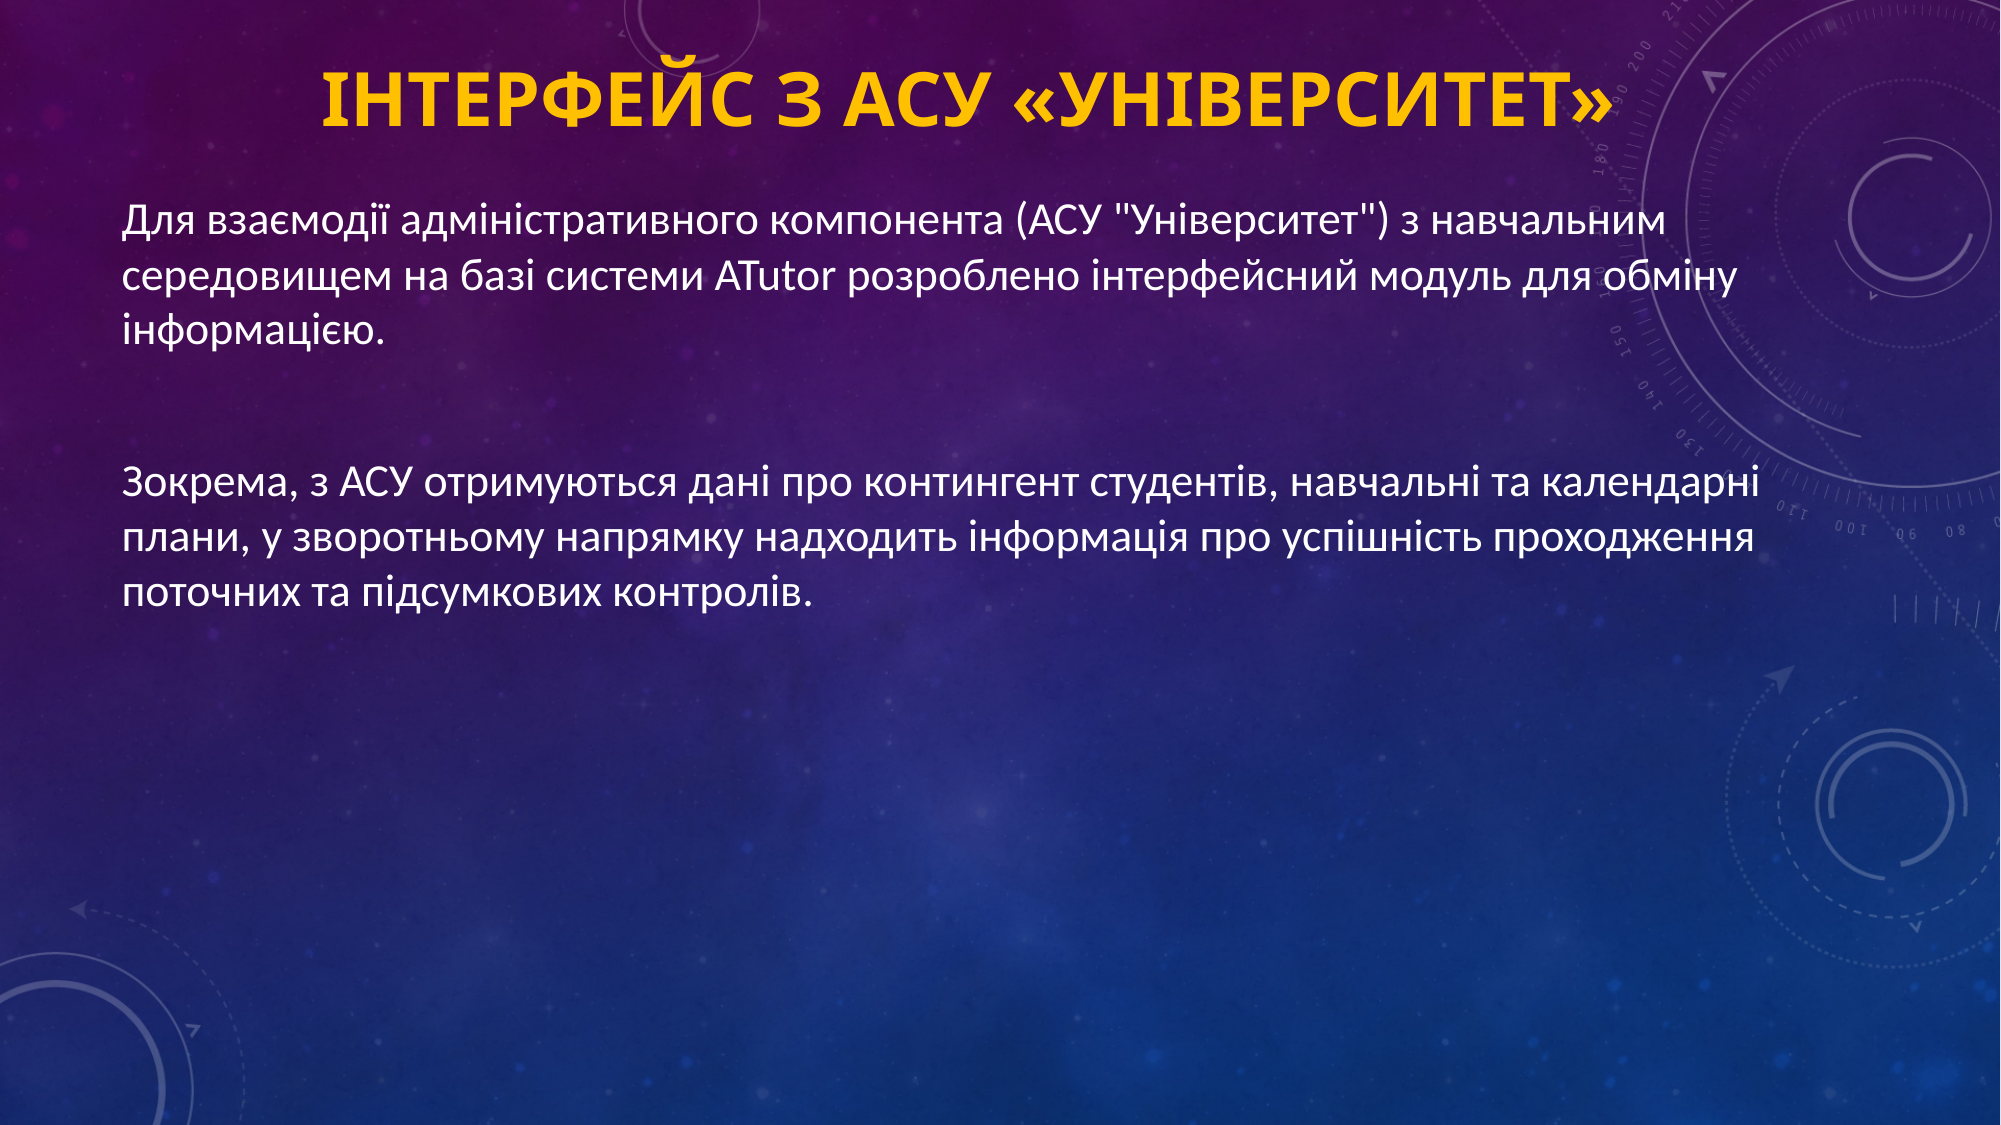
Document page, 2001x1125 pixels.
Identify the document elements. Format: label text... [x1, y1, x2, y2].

list Для взаємодії адміністративного компонента (АСУ "Університет") з навчальним середовищем на базі системи ATutor розроблено інтерфейсний модуль для обміну інформацією. Зокрема, з АСУ отримуються дані про контингент студентів, навчальні та календарні плани, у зворотньому напрямку надходить інформація про успішність проходження поточних та підсумкових контролів. [106, 181, 1918, 1076]
title ІНТЕРФЕЙС з асу «Університет» [138, 28, 1801, 164]
picture [0, 0, 2001, 1125]
